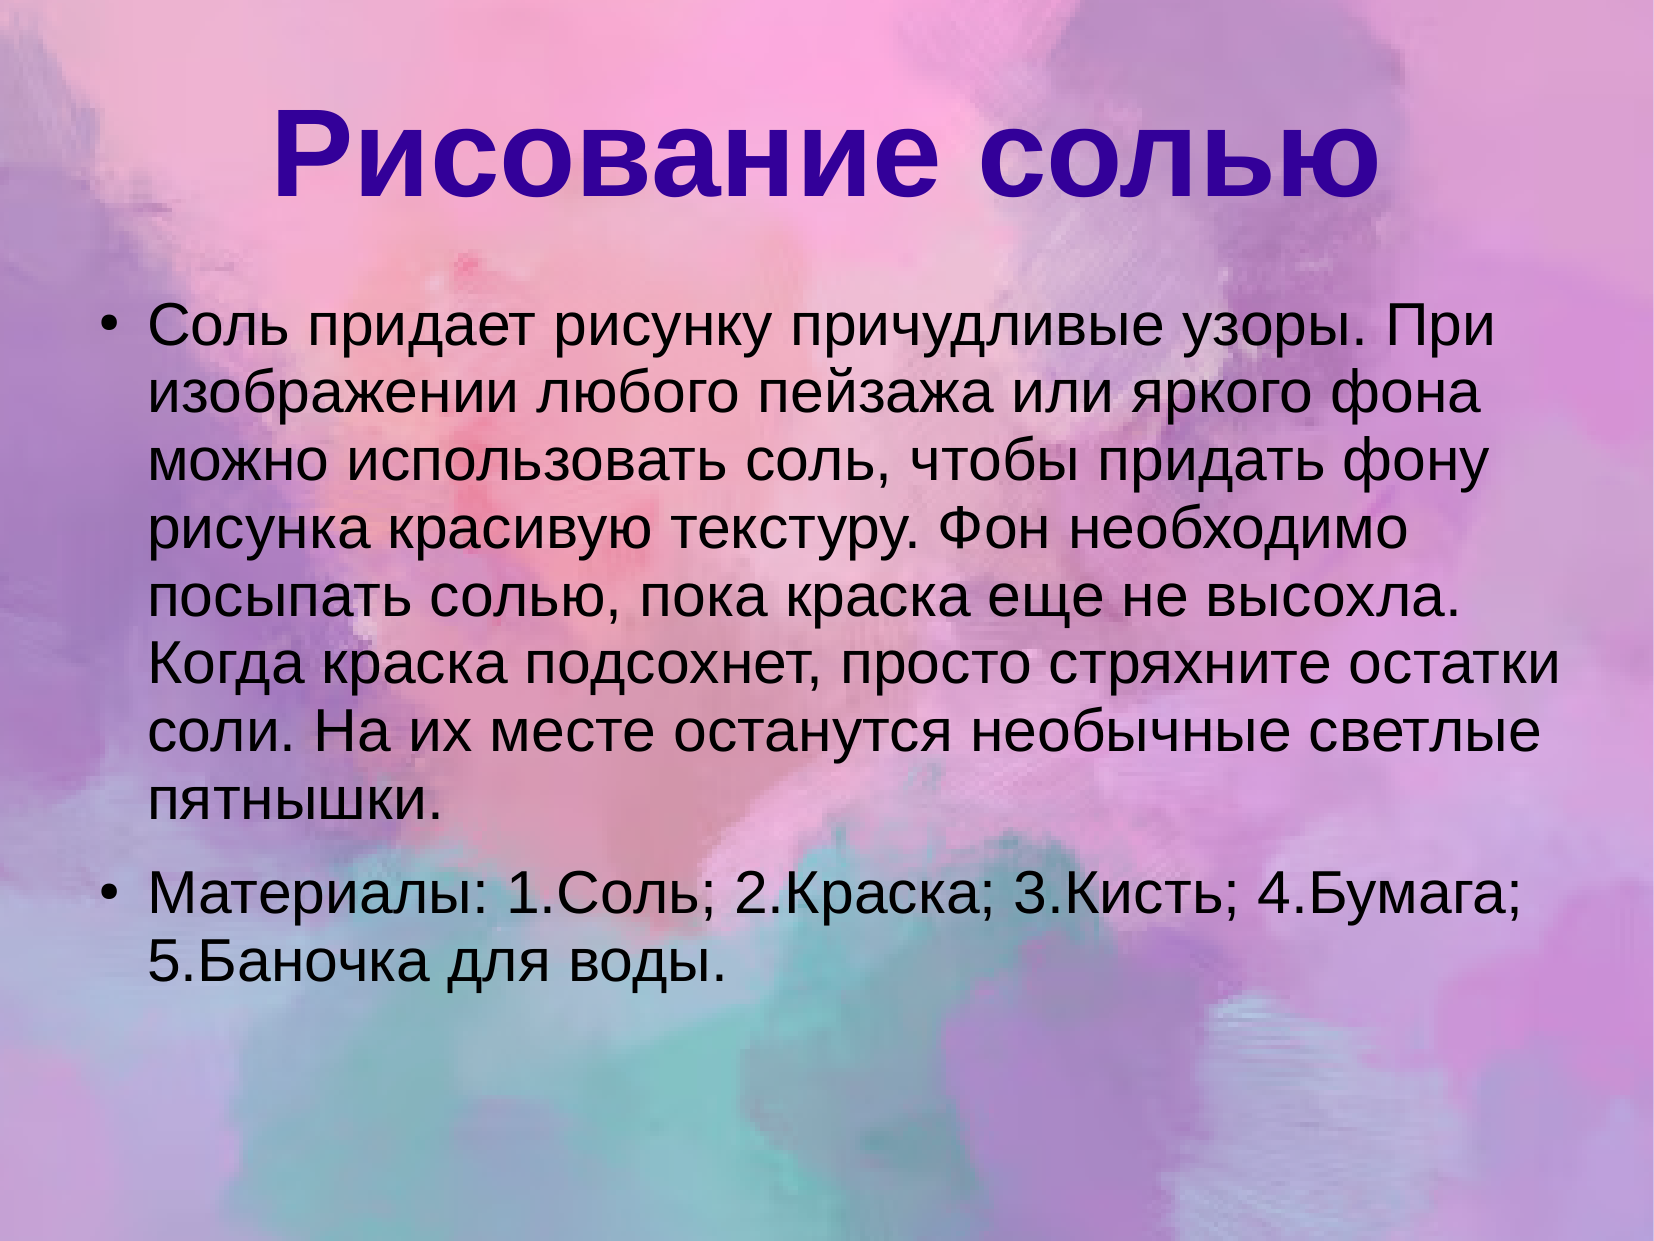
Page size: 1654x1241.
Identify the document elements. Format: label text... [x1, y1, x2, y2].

picture [0, 0, 1654, 1241]
list Соль придает рисунку причудливые узоры. При изображении любого пейзажа или яркого фона можно использовать соль, чтобы придать фону рисунка красивую текстуру. Фон необходимо посыпать солью, пока краска еще не высохла. Когда краска подсохнет, просто стряхните остатки соли. На их месте останутся необычные светлые пятнышки. Материалы: 1.Соль; 2.Краска; 3.Кисть; 4.Бумага; 5.Баночка для воды. [82, 290, 1571, 1010]
title Рисование солью [82, 49, 1571, 257]
